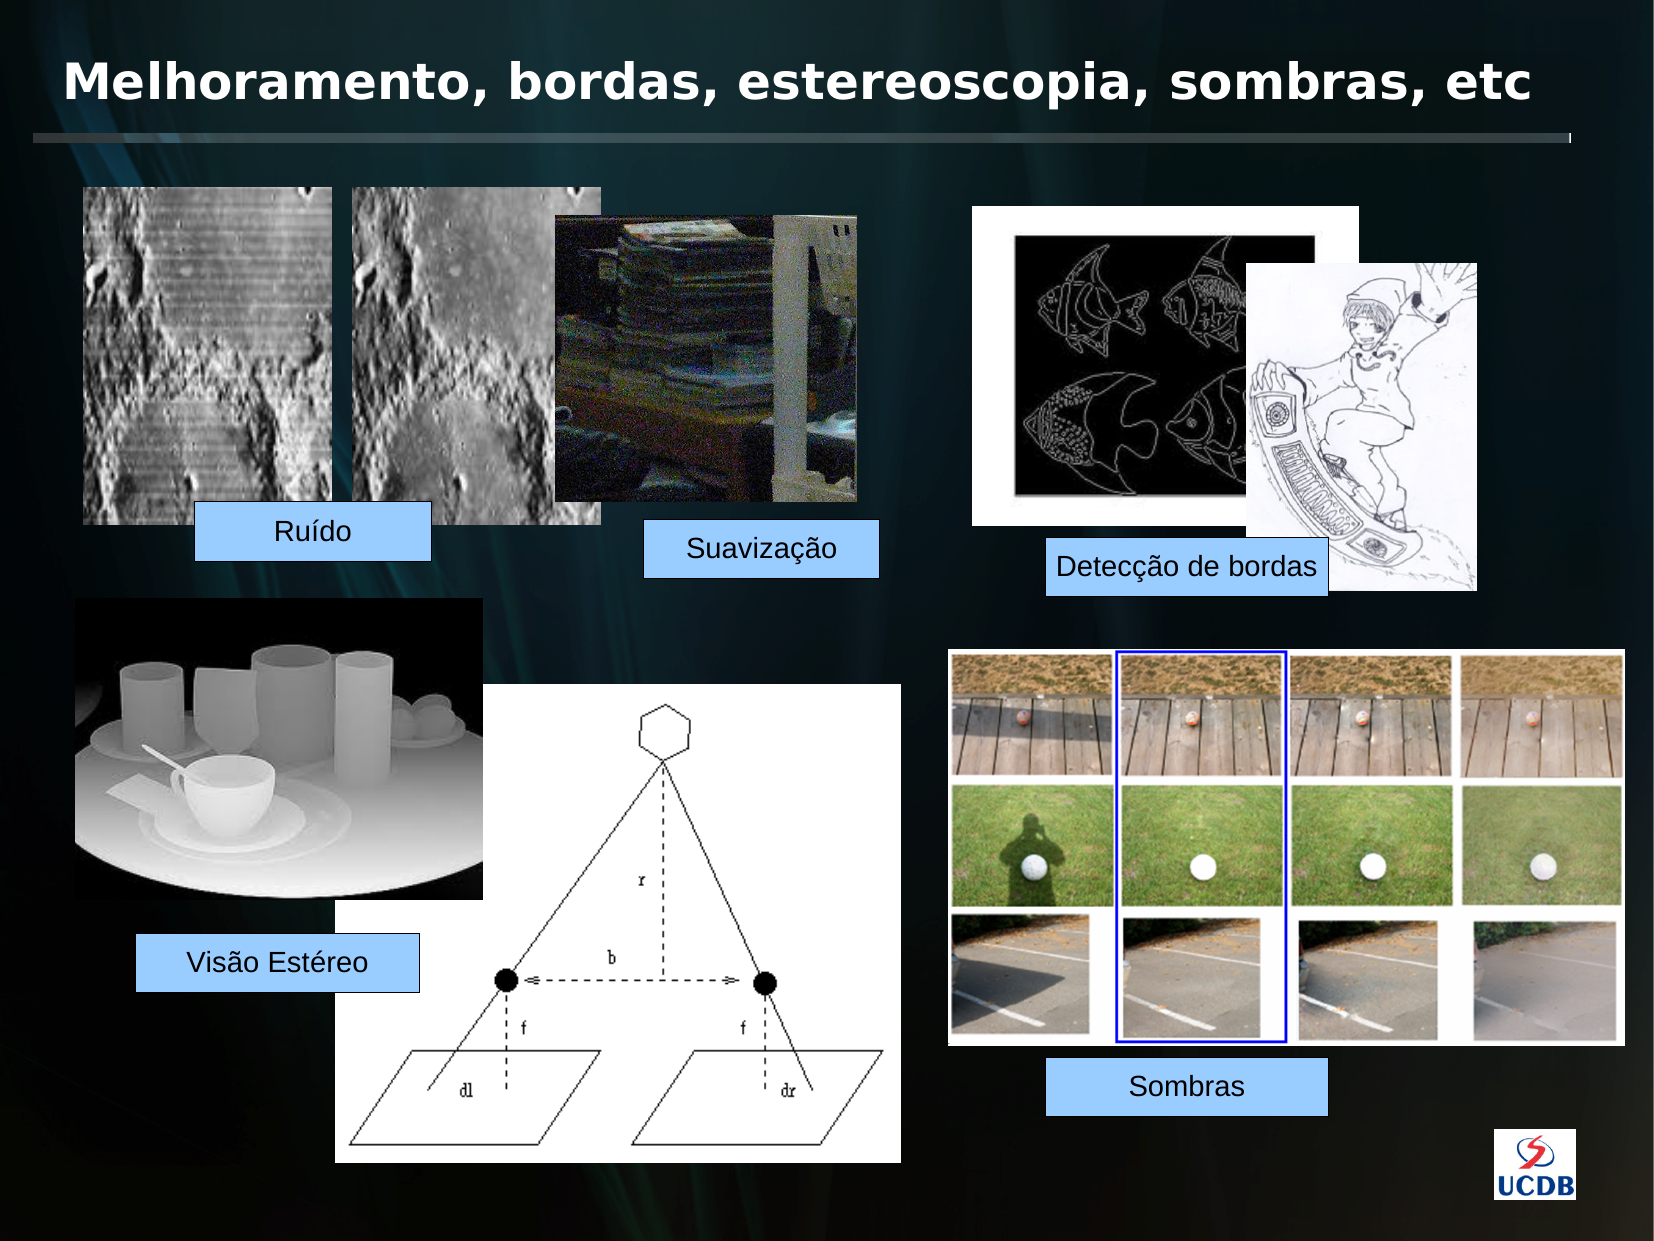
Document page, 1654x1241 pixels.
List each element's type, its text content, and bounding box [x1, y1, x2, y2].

text_box Ruído [194, 501, 432, 562]
picture [0, 0, 1654, 1241]
text_box Visão Estéreo [135, 933, 420, 993]
text_box Melhoramento, bordas, estereoscopia, sombras, etc [46, 45, 1594, 119]
text_box Suavização [643, 519, 880, 579]
text_box Sombras [1045, 1057, 1329, 1117]
text_box Detecção de bordas [1045, 537, 1329, 597]
